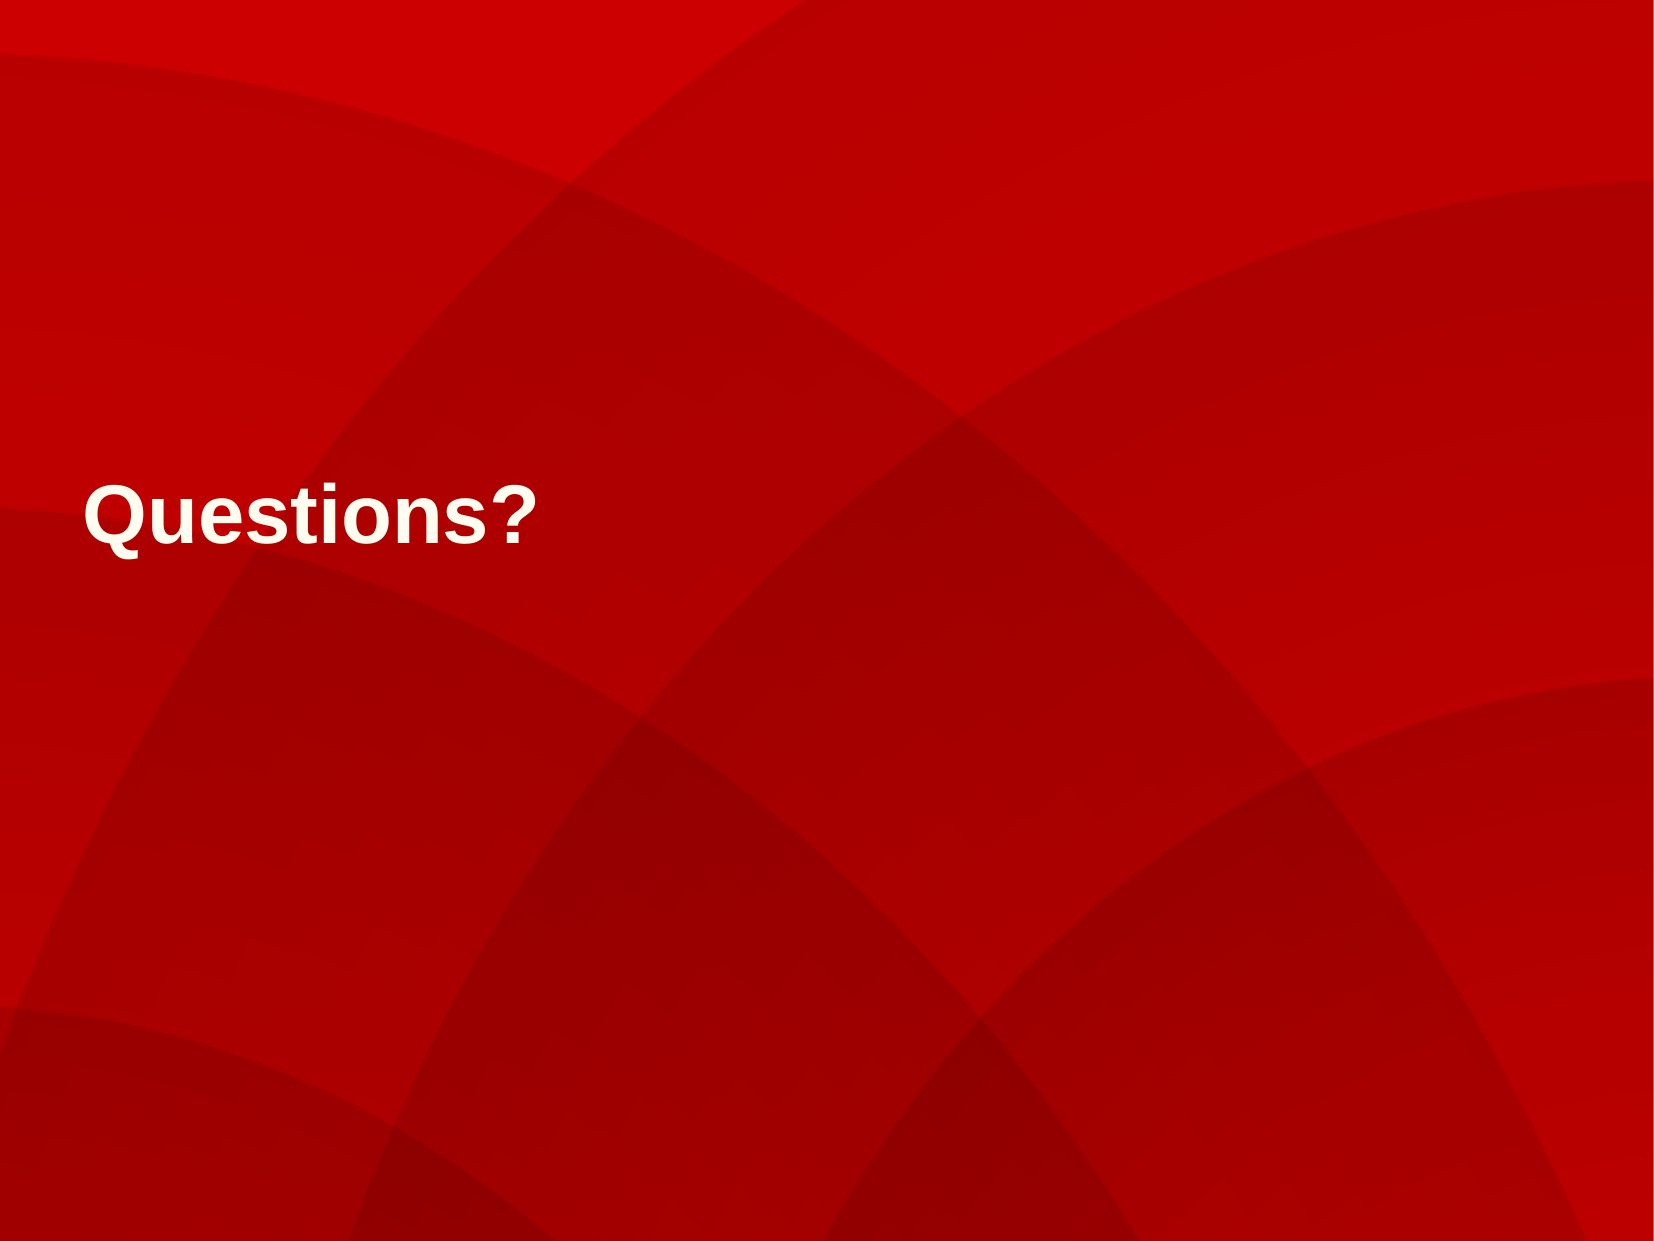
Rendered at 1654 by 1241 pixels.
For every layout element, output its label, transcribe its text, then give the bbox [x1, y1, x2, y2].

title Questions? [82, 421, 1571, 609]
picture [0, 0, 1654, 1241]
